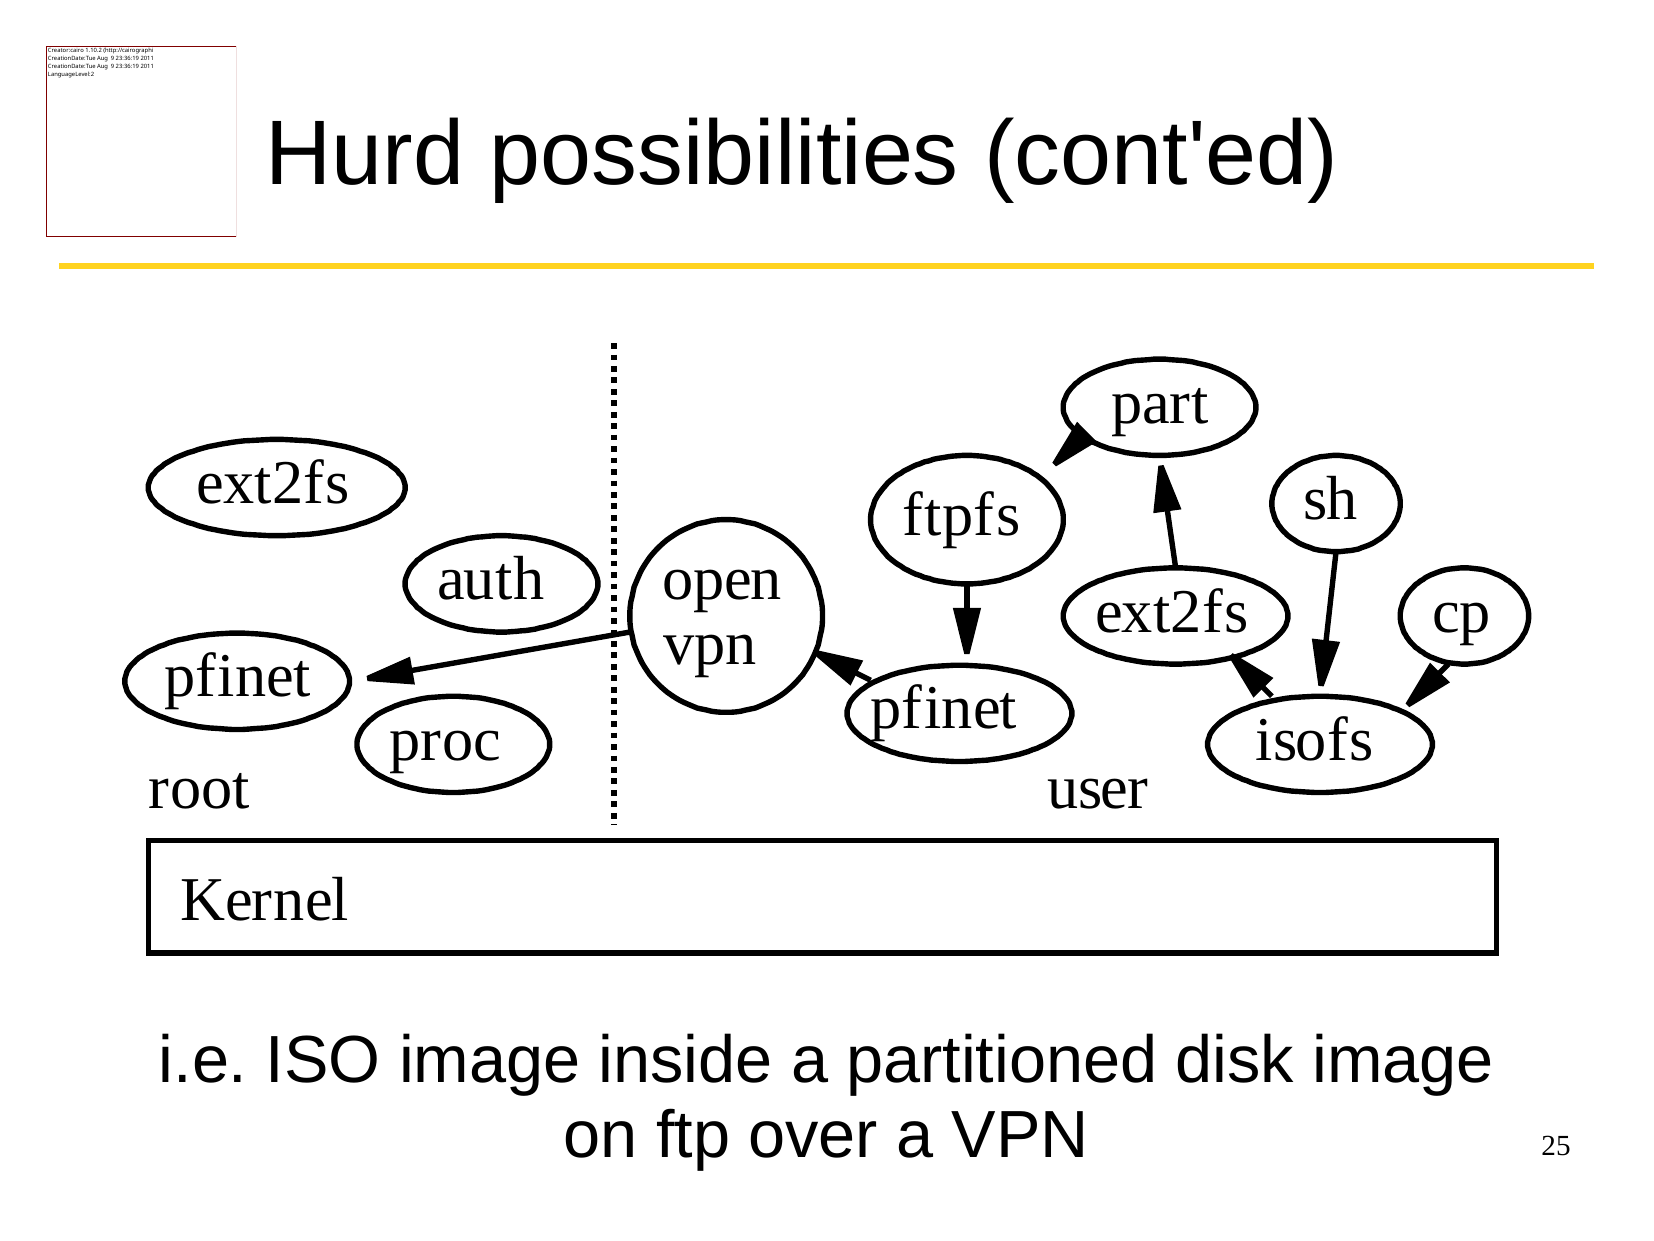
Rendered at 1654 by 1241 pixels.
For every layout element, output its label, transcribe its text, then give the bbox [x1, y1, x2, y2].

text_box i.e. ISO image inside a partitioned disk image on ftp over a VPN [29, 1014, 1625, 1180]
picture [104, 321, 1549, 975]
title Hurd possibilities (cont'ed) [265, 49, 1571, 257]
